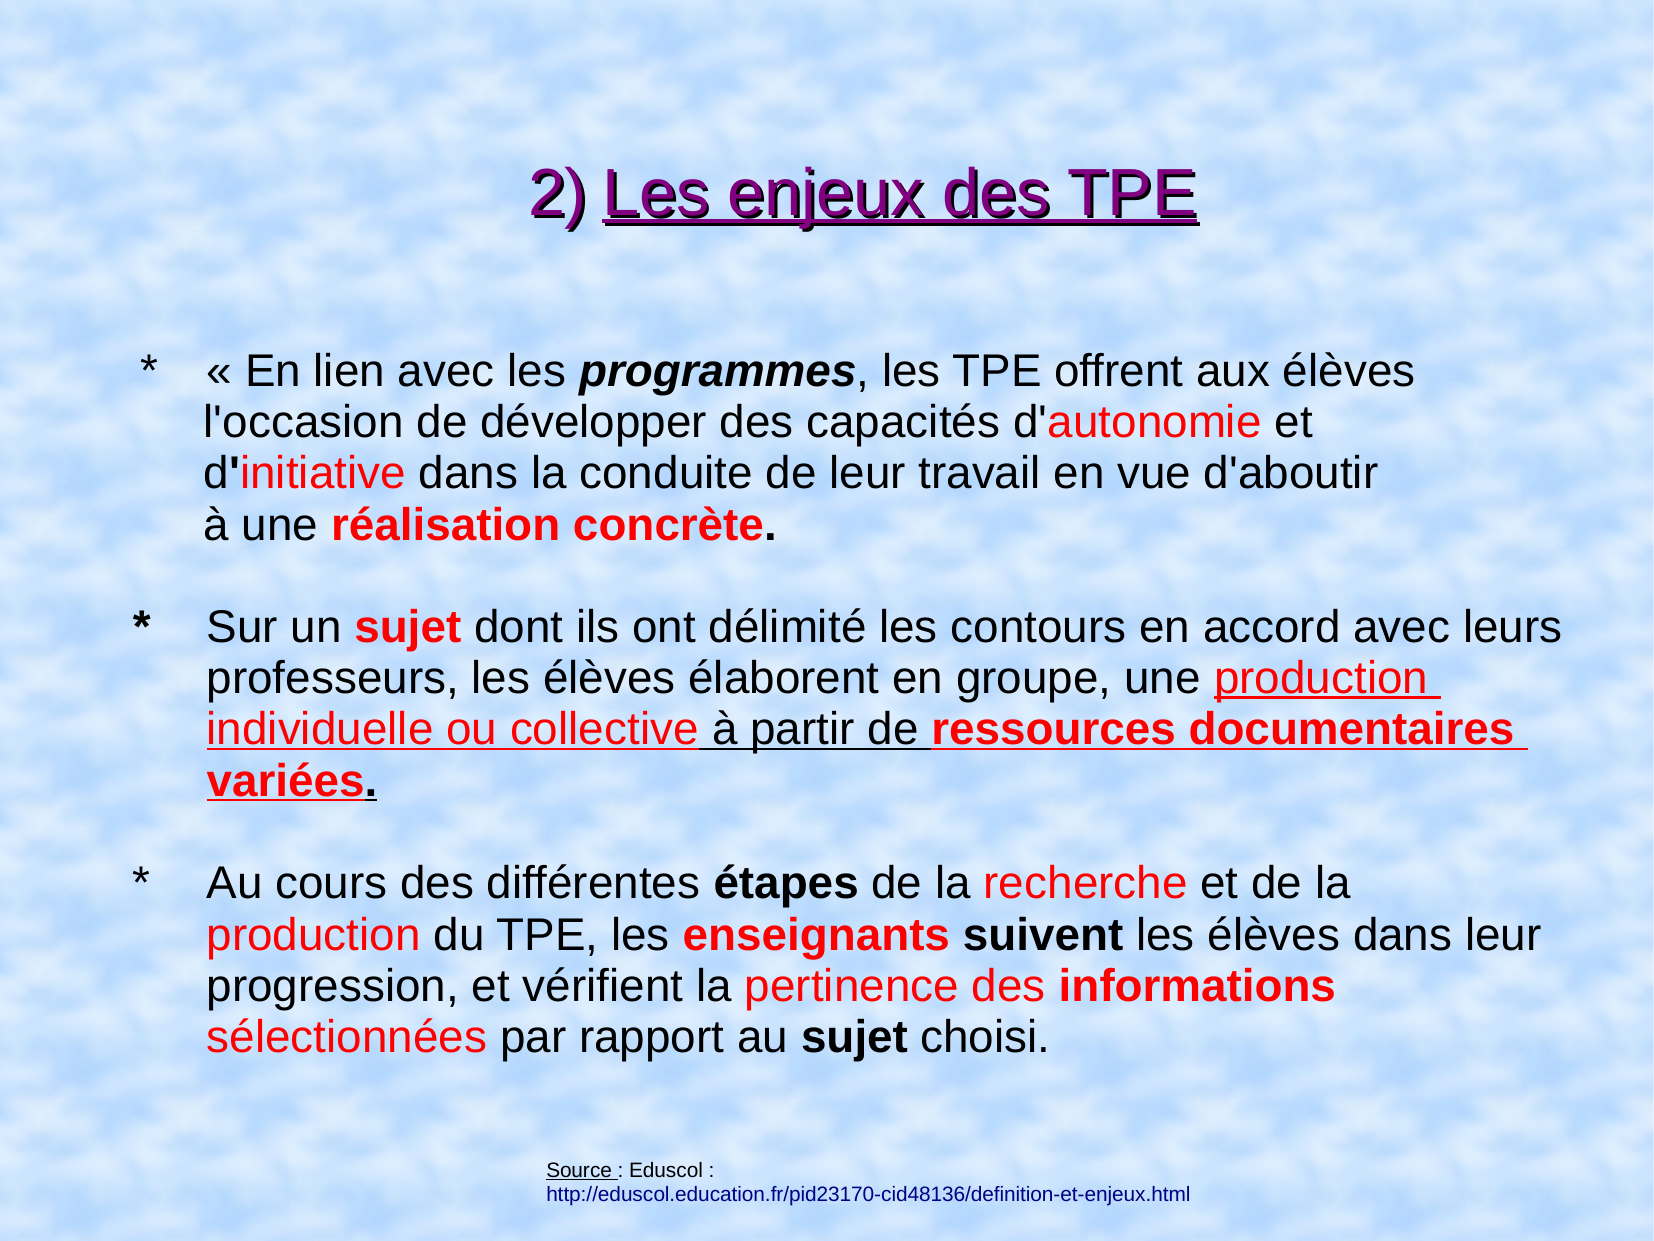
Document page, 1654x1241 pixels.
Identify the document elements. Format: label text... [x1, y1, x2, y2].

text_box * « En lien avec les programmes, les TPE offrent aux élèves l'occasion de développer des capacités d'autonomie et d'initiative dans la conduite de leur travail en vue d'aboutir à une réalisation concrète. * Sur un sujet dont ils ont délimité les contours en accord avec leurs professeurs, les élèves élaborent en groupe, une production individuelle ou collective à partir de ressources documentaires variées. * Au cours des différentes étapes de la recherche et de la production du TPE, les enseignants suivent les élèves dans leur progression, et vérifient la pertinence des informations sélectionnées par rapport au sujet choisi. [118, 295, 1591, 1082]
text_box Source : Eduscol : http://eduscol.education.fr/pid23170-cid48136/definition-et-enjeux.html [531, 1151, 1211, 1213]
picture [0, 0, 1654, 1241]
text_box 2) Les enjeux des TPE [513, 147, 1213, 238]
